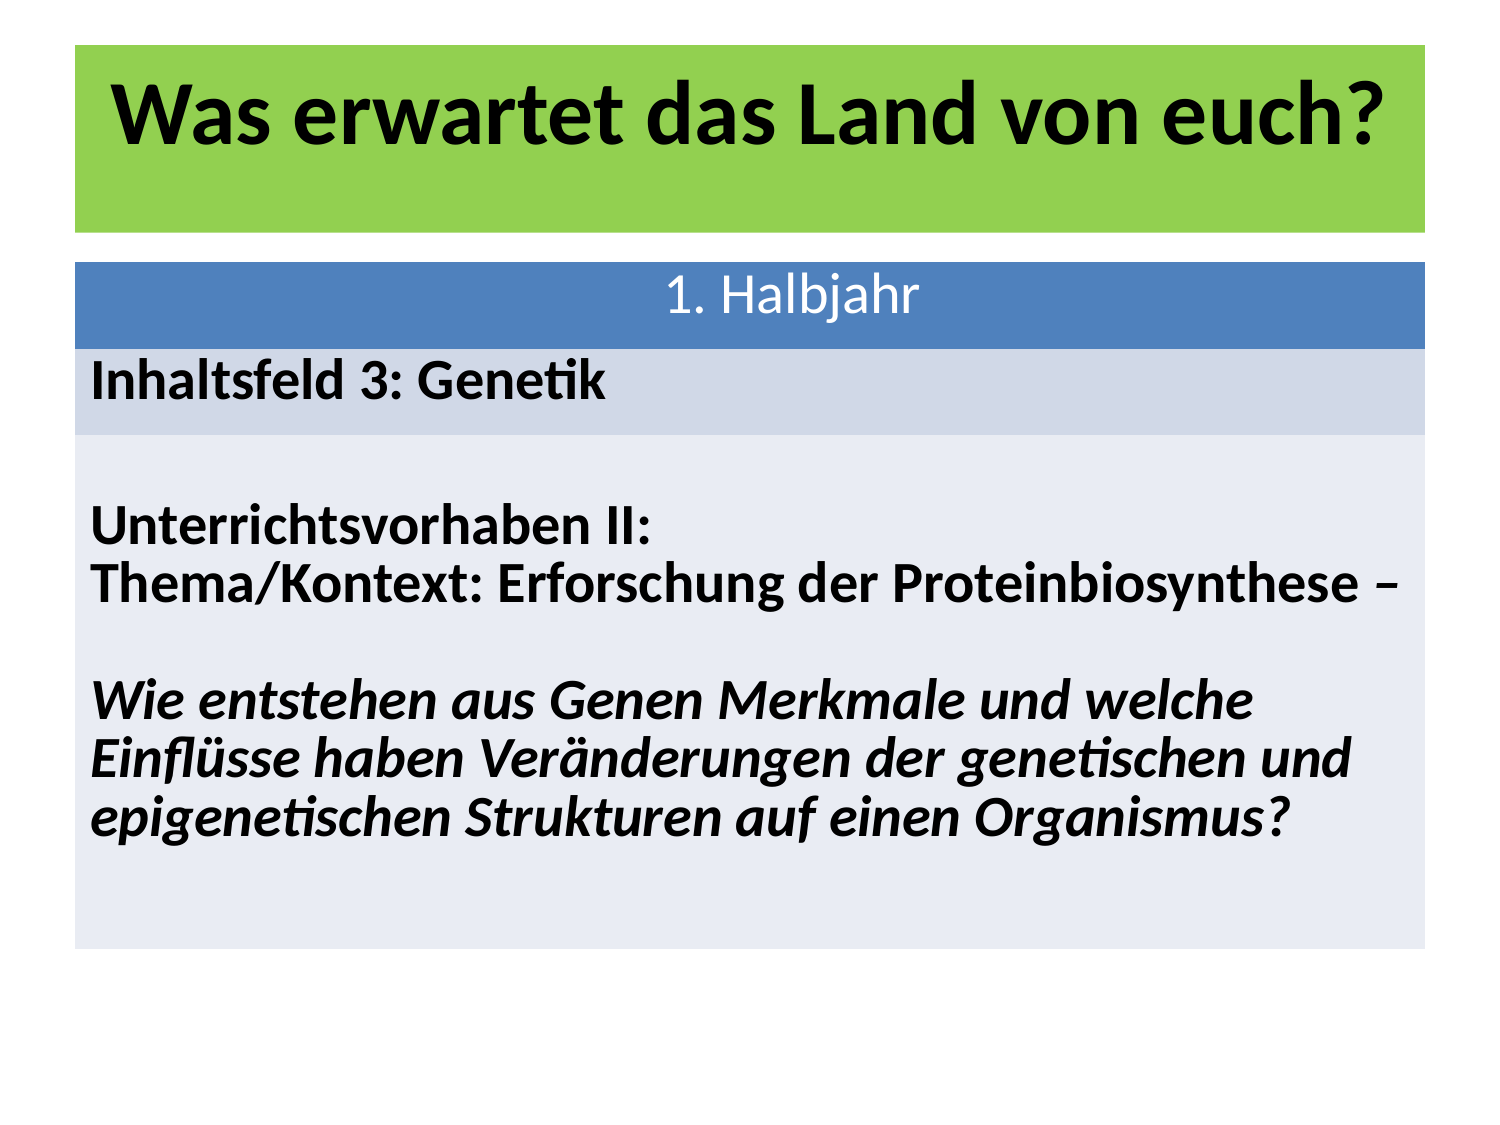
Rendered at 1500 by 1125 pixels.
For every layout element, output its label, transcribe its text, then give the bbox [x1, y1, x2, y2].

title Was erwartet das Land von euch? [75, 45, 1425, 233]
table_header 1. Halbjahr [75, 262, 1425, 349]
table_cell Inhaltsfeld 3: Genetik [75, 349, 1425, 435]
table_cell Unterrichtsvorhaben II: Thema/Kontext: Erforschung der Proteinbiosynthese – Wie entstehen aus Genen Merkmale und welche Einflüsse haben Veränderungen der genetischen und epigenetischen Strukturen auf einen Organismus? [75, 435, 1425, 949]
